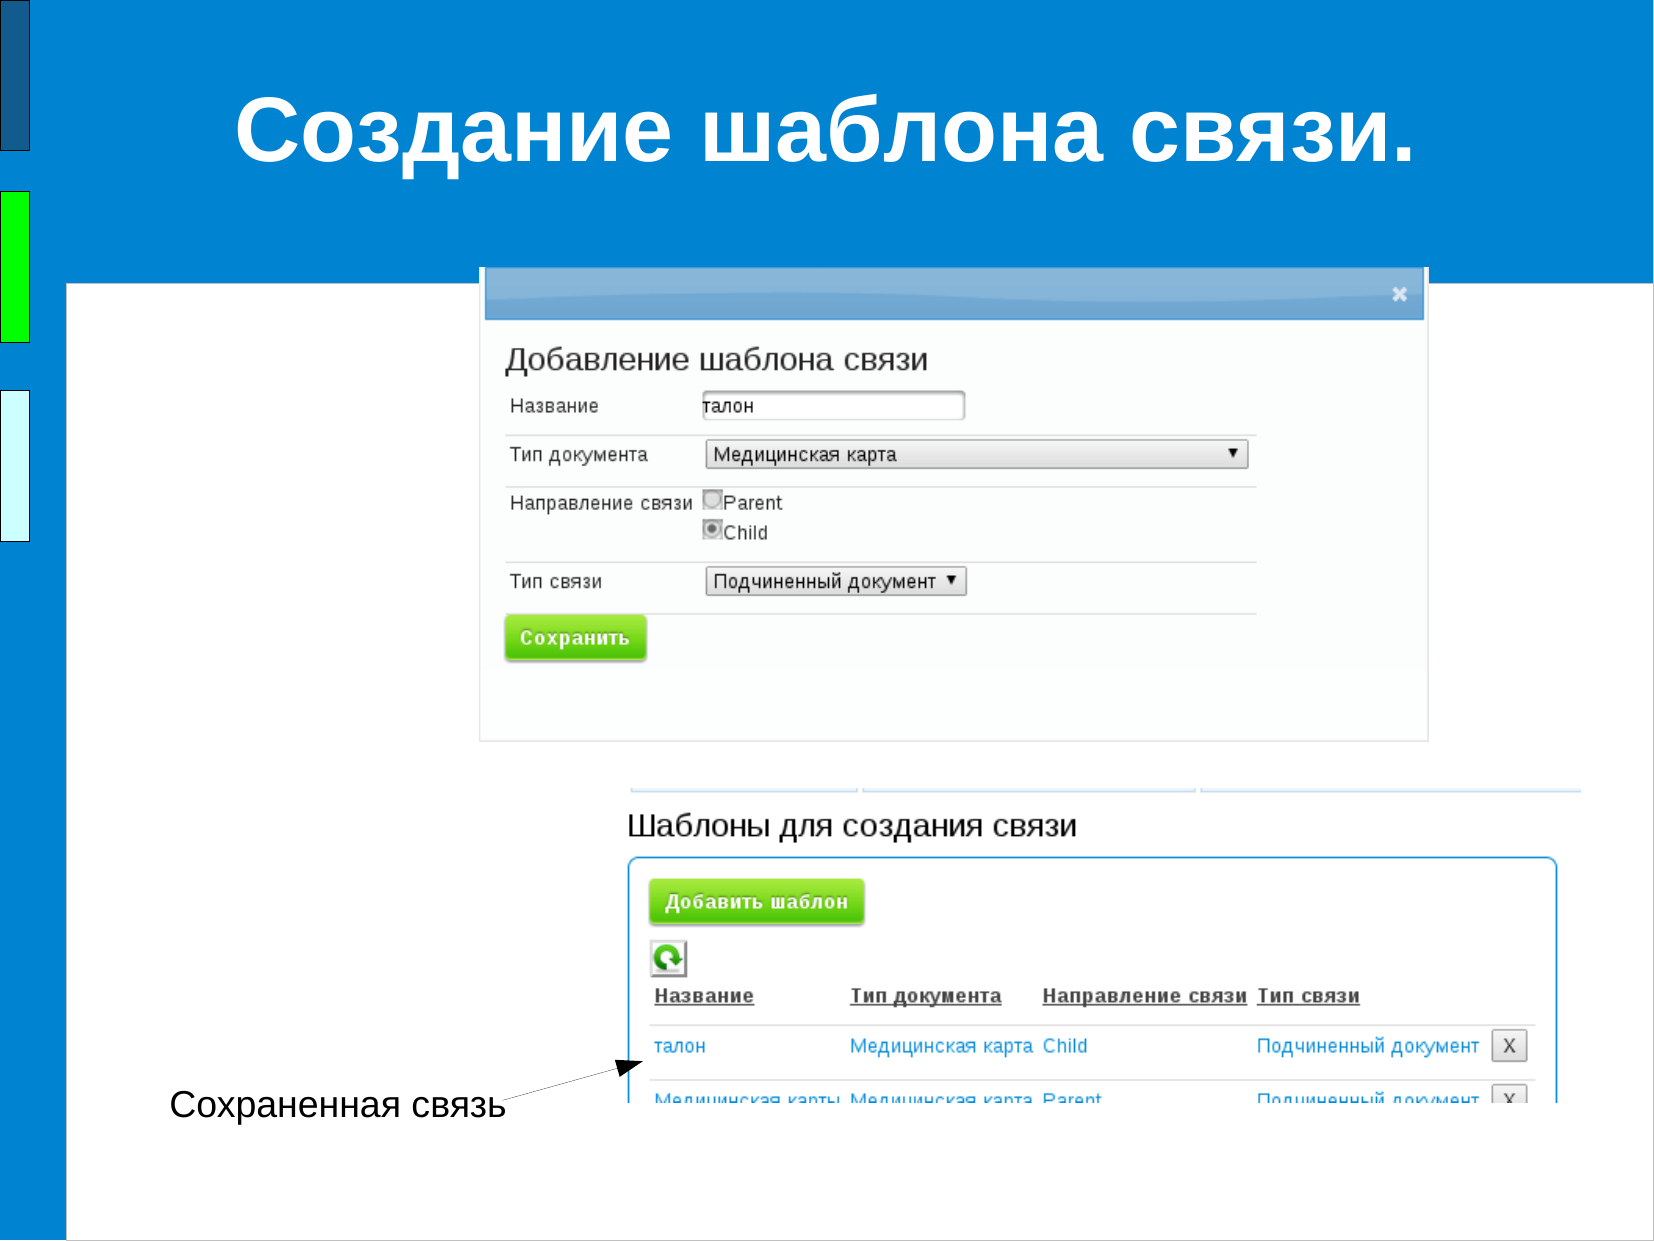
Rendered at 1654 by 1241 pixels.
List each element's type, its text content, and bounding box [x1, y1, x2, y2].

title Создание шаблона связи. [82, 25, 1571, 233]
text_box Сохраненная связь [154, 1075, 522, 1133]
picture [479, 267, 1429, 742]
picture [603, 788, 1581, 1103]
